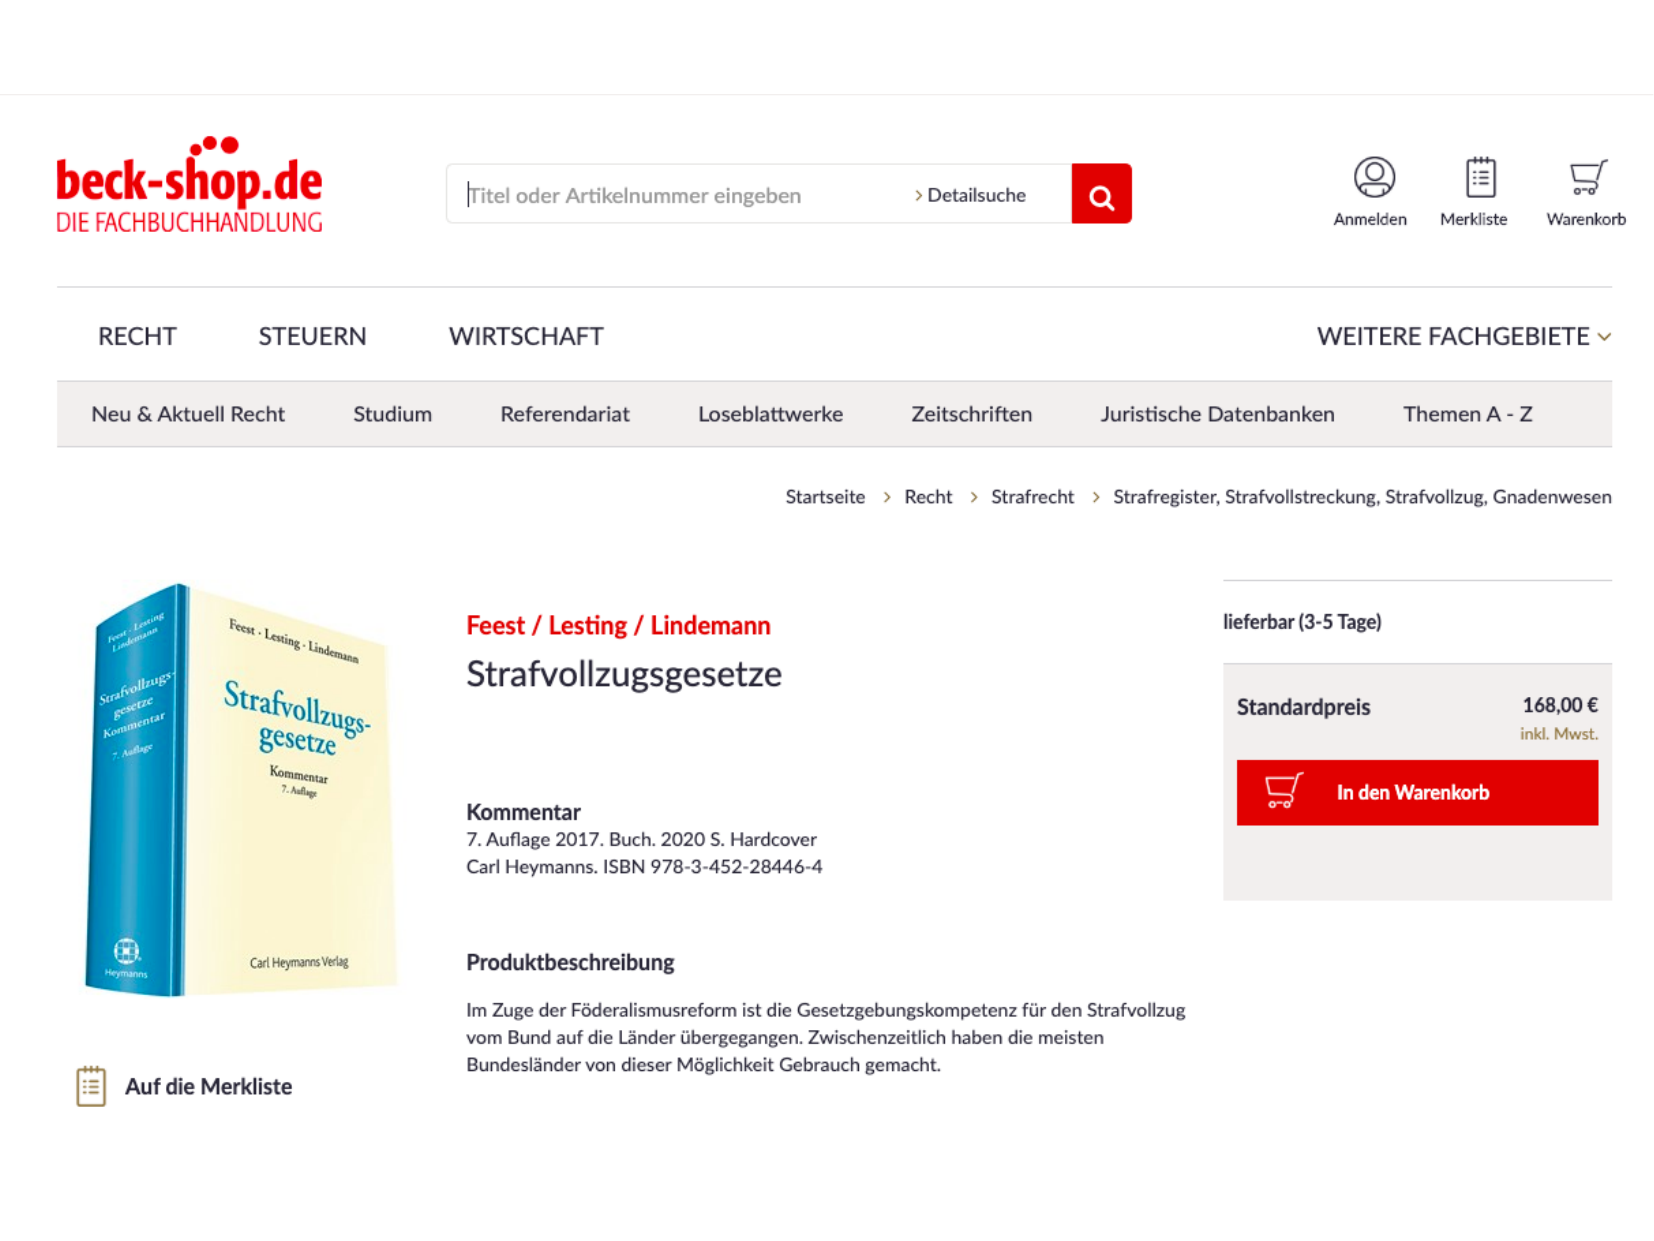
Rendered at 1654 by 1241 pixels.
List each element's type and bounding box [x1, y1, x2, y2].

picture [0, 94, 1654, 1111]
